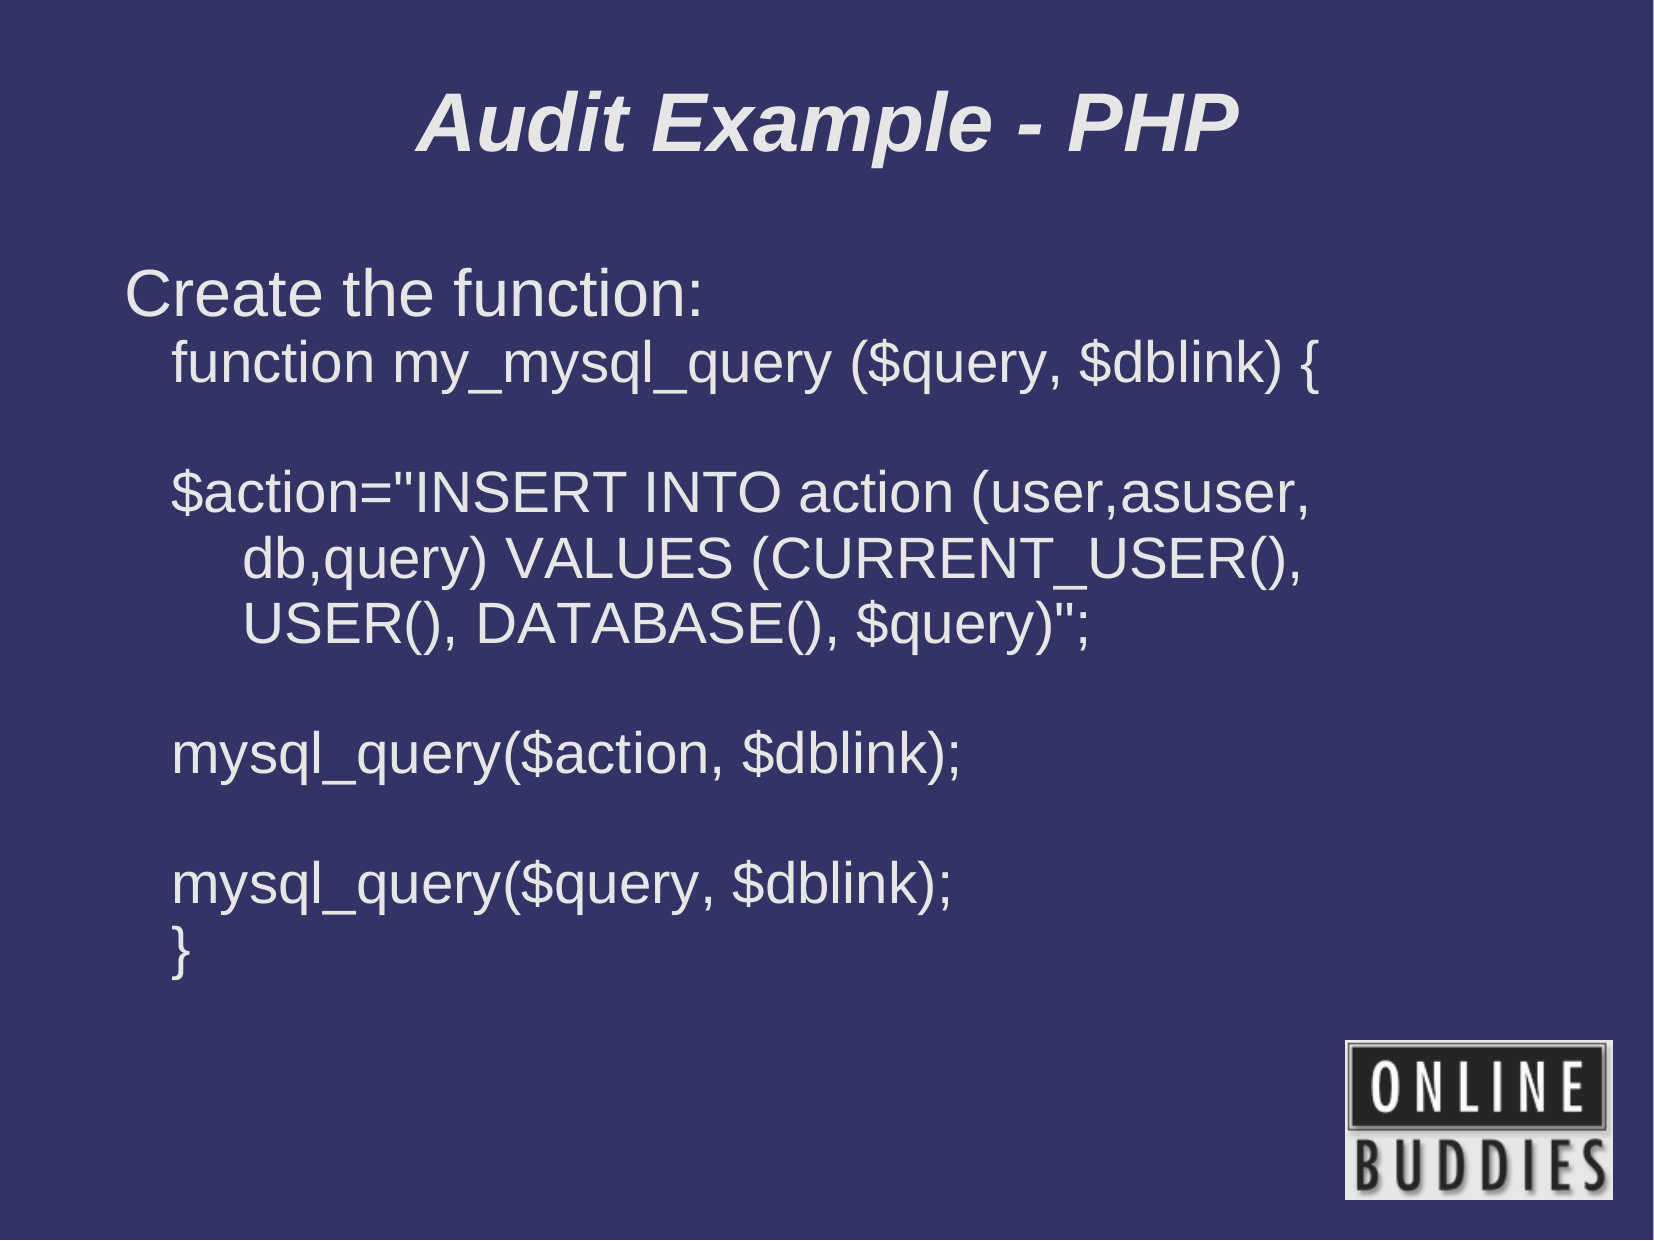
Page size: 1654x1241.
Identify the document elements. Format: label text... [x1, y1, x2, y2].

picture [1345, 1040, 1613, 1200]
title Audit Example - PHP [121, 19, 1534, 227]
list Create the function: function my_mysql_query ($query, $dblink) { $action="INSERT INTO action (user,asuser, db,query) VALUES (CURRENT_USER(), USER(), DATABASE(), $query)"; mysql_query($action, $dblink); mysql_query($query, $dblink); } [112, 180, 1504, 1049]
